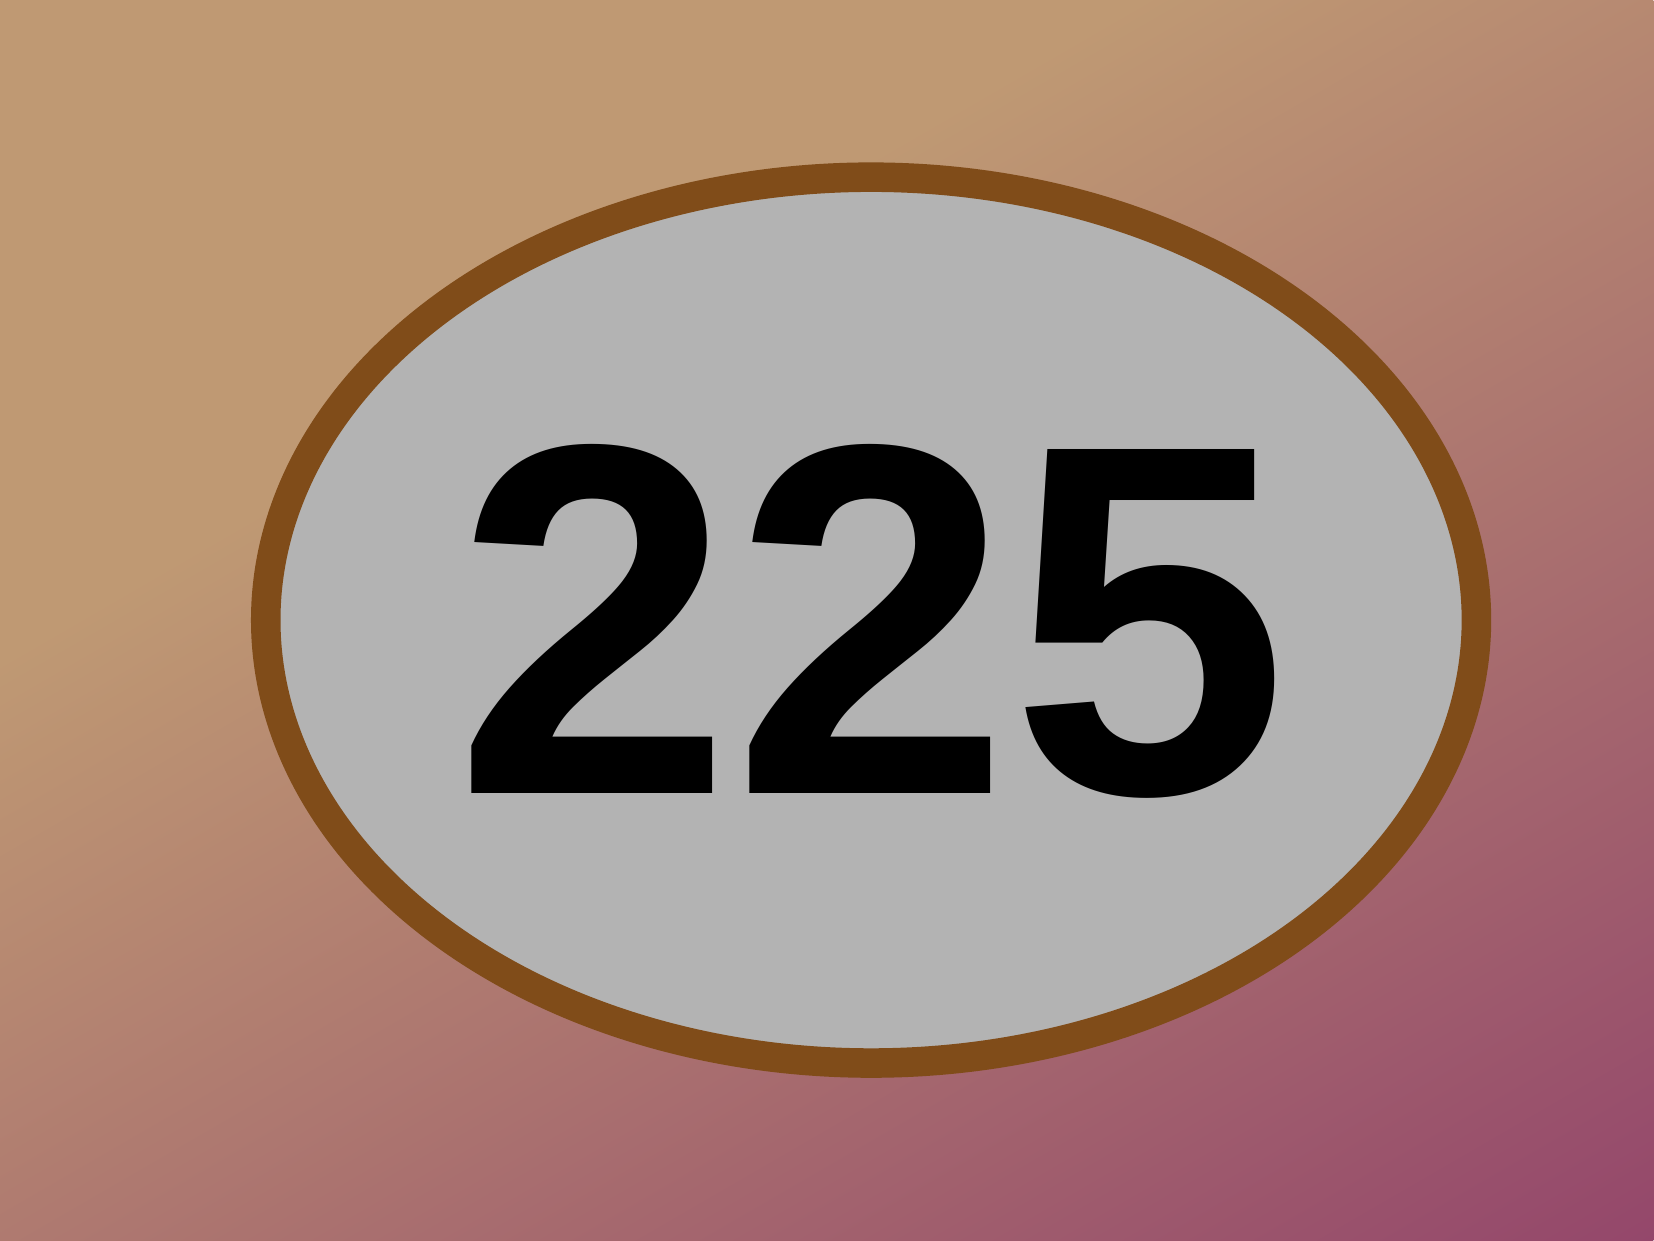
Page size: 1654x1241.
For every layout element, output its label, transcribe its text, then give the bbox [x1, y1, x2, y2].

text_box 225 [265, 177, 1477, 1064]
